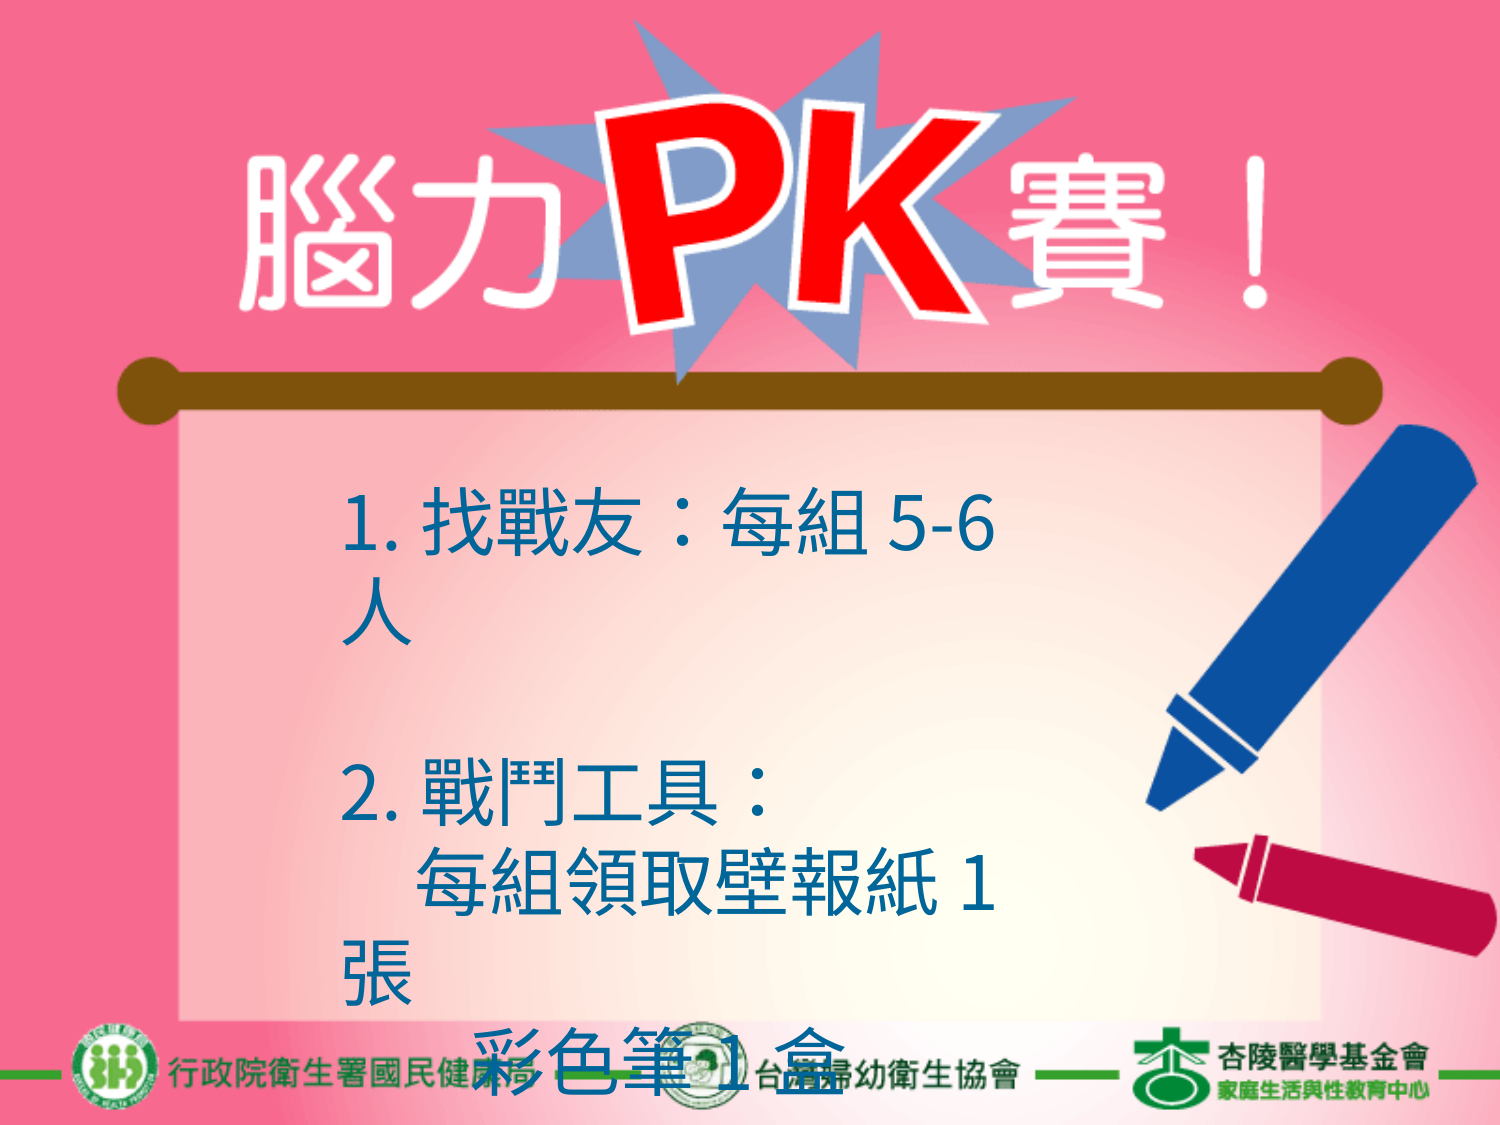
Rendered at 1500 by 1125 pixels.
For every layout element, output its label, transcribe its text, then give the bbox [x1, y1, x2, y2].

text_box 1.找戰友：每組5-6人 2.戰鬥工具： 每組領取壁報紙1張 彩色筆1盒 [324, 467, 1093, 1114]
picture [0, 0, 1500, 1125]
